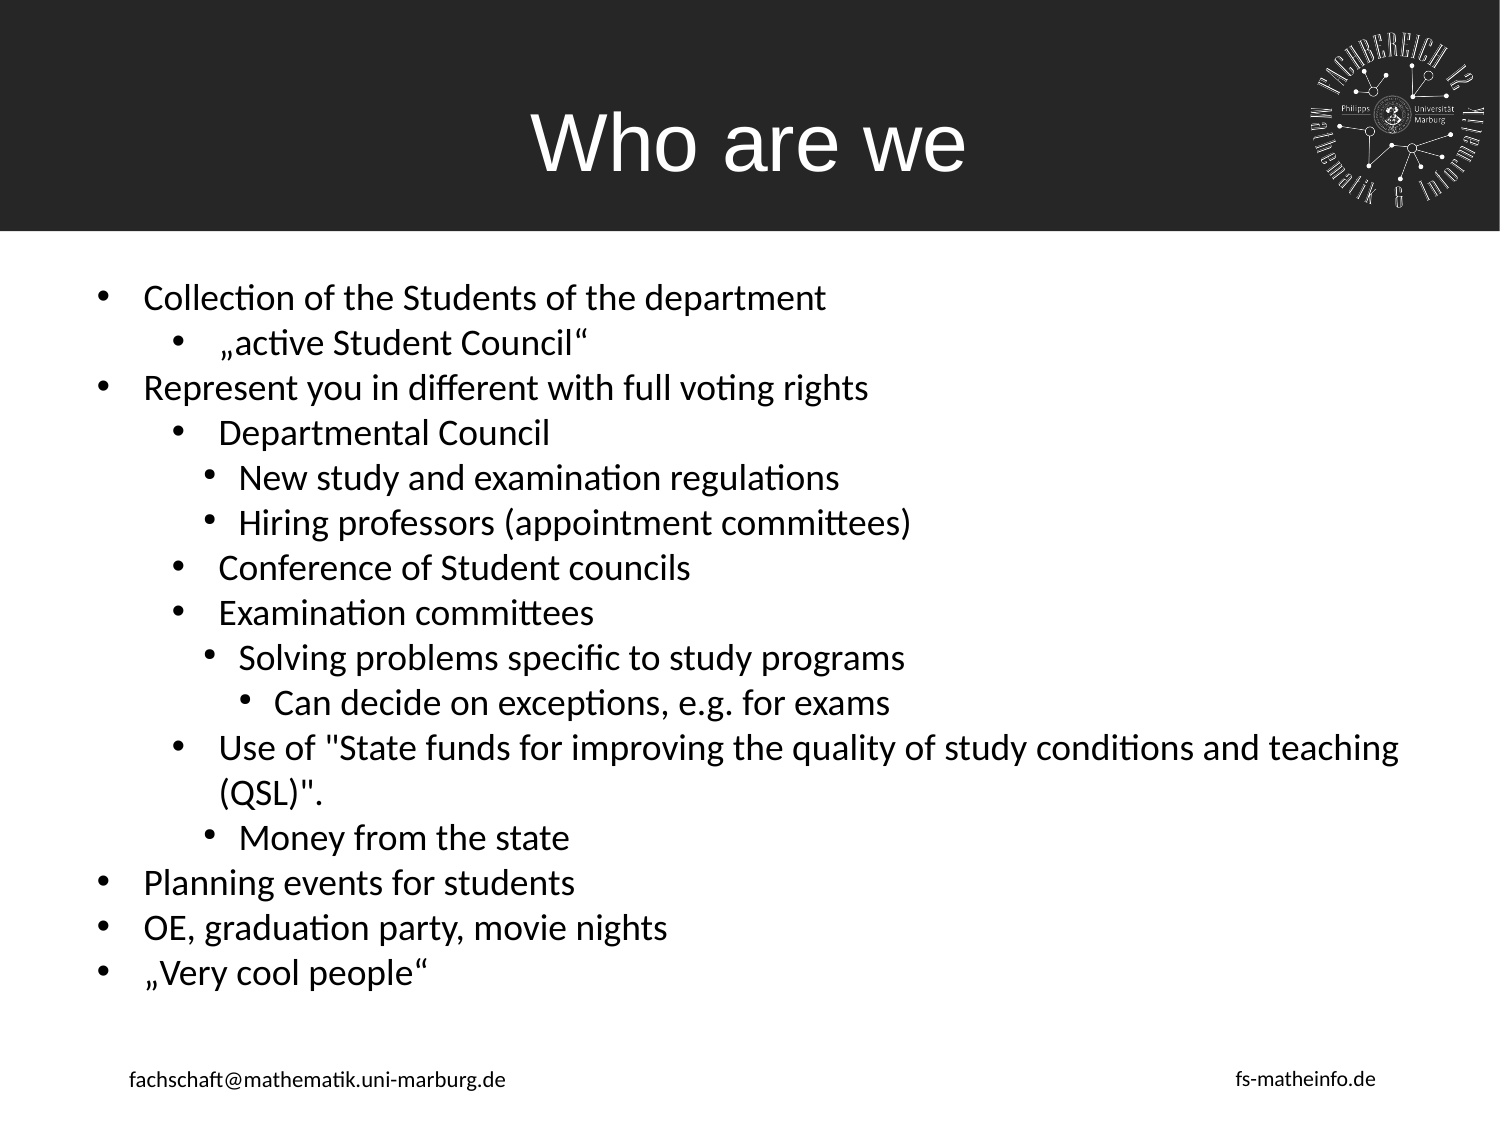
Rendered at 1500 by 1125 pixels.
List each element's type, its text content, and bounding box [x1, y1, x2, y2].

text_box [0, 0, 1500, 232]
text_box fs-matheinfo.de [1220, 1057, 1400, 1099]
text_box Who are we [75, 44, 1425, 233]
text_box fachschaft@mathematik.uni-marburg.de [114, 1057, 612, 1100]
picture [1310, 21, 1484, 210]
text_box Collection of the Students of the department „active Student Council“ Represent you in different with full voting rights Departmental Council New study and examination regulations Hiring professors (appointment committees) Conference of Student councils Examination committees Solving problems specific to study programs Can decide on exceptions, e.g. for exams Use of "State funds for improving the quality of study conditions and teaching (QSL)". Money from the state Planning events for students OE, graduation party, movie nights „Very cool people“ [82, 265, 1417, 1001]
